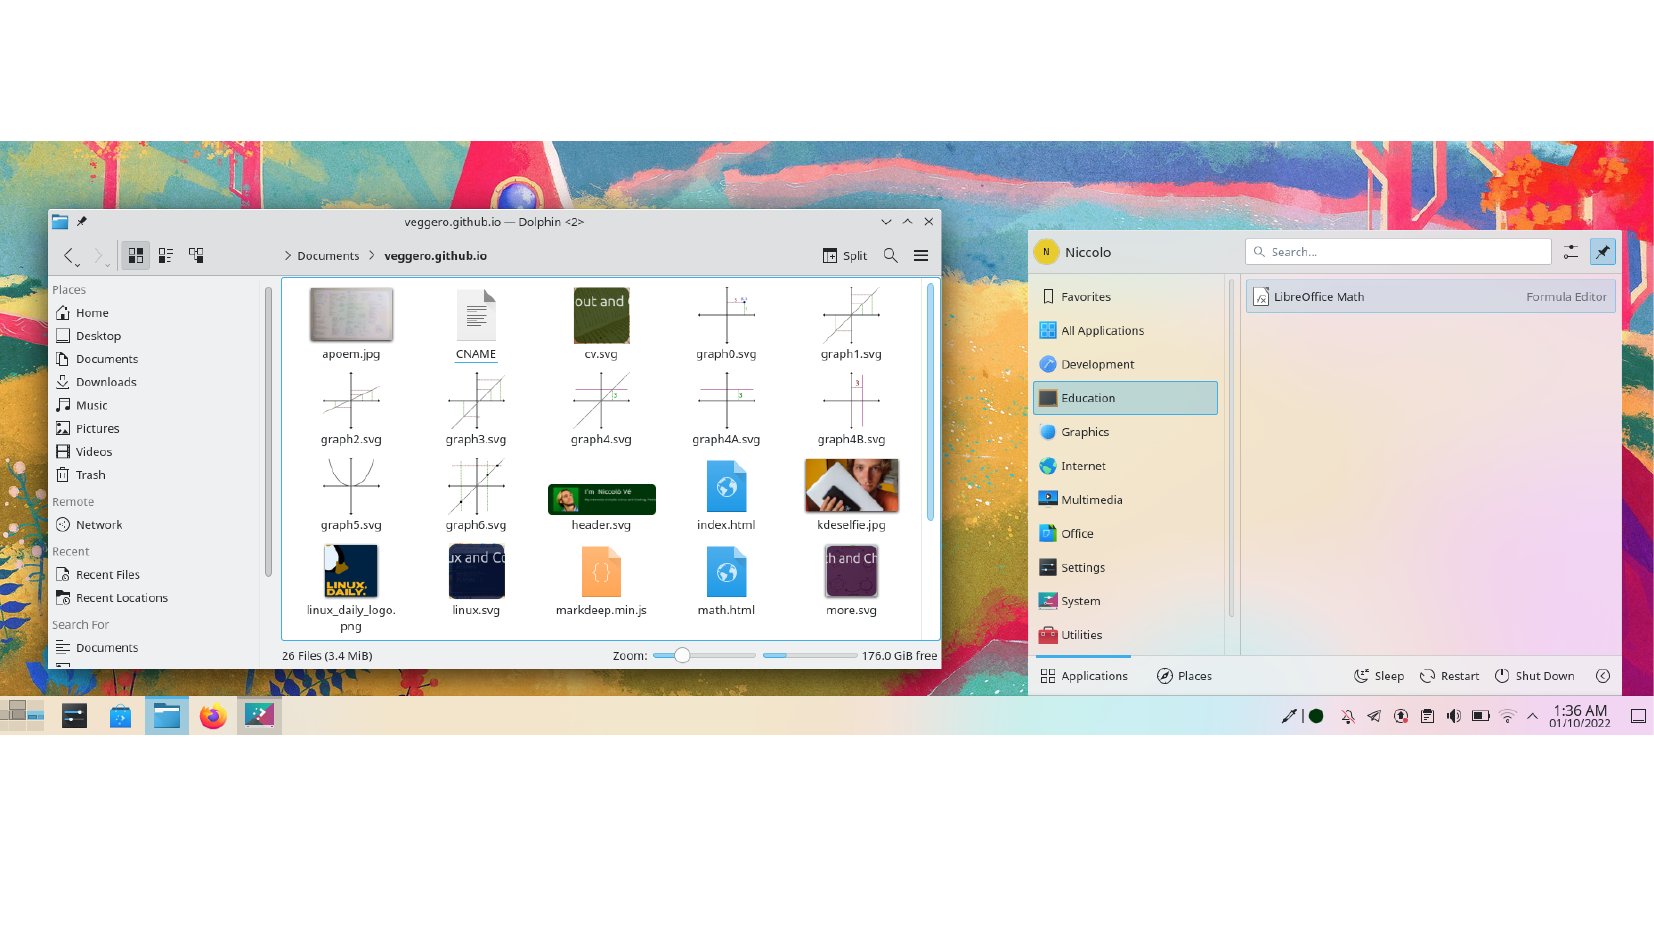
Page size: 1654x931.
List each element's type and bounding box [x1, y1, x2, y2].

picture [0, 141, 1654, 735]
